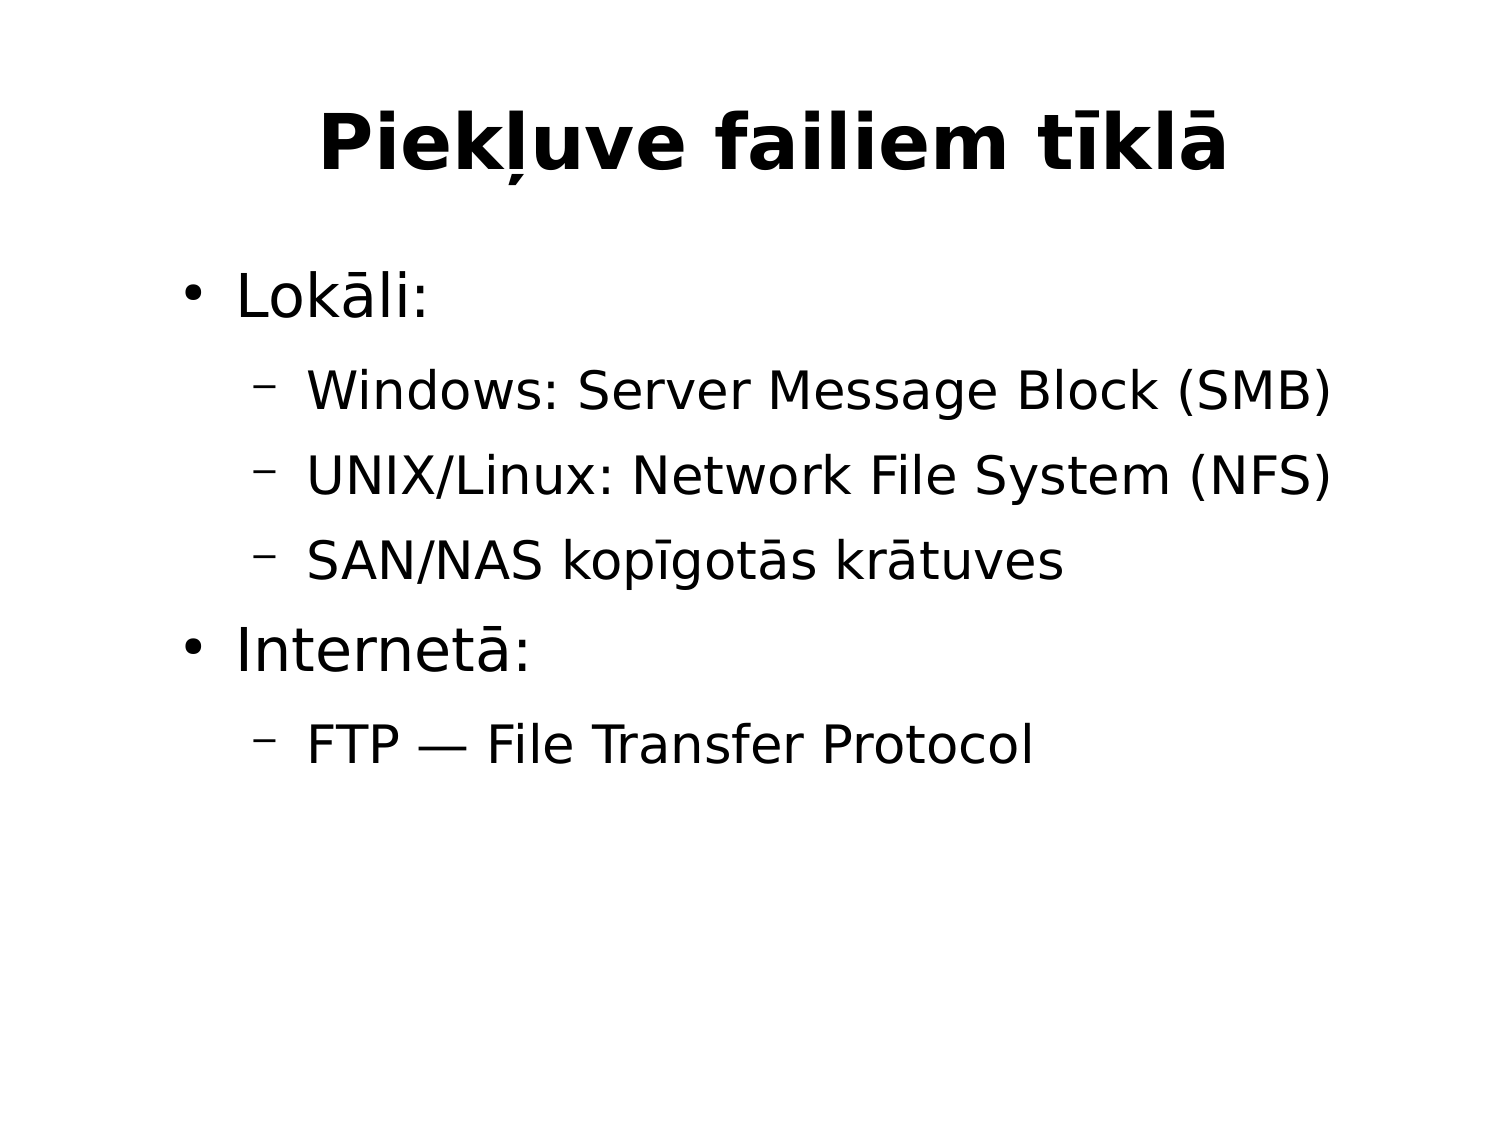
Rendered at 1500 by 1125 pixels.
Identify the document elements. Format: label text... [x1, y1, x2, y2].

list Lokāli: Windows: Server Message Block (SMB) UNIX/Linux: Network File System (NFS) SAN/NAS kopīgotās krātuves Internetā: FTP — File Transfer Protocol [150, 249, 1426, 993]
title Piekļuve failiem tīklā [124, 45, 1425, 233]
